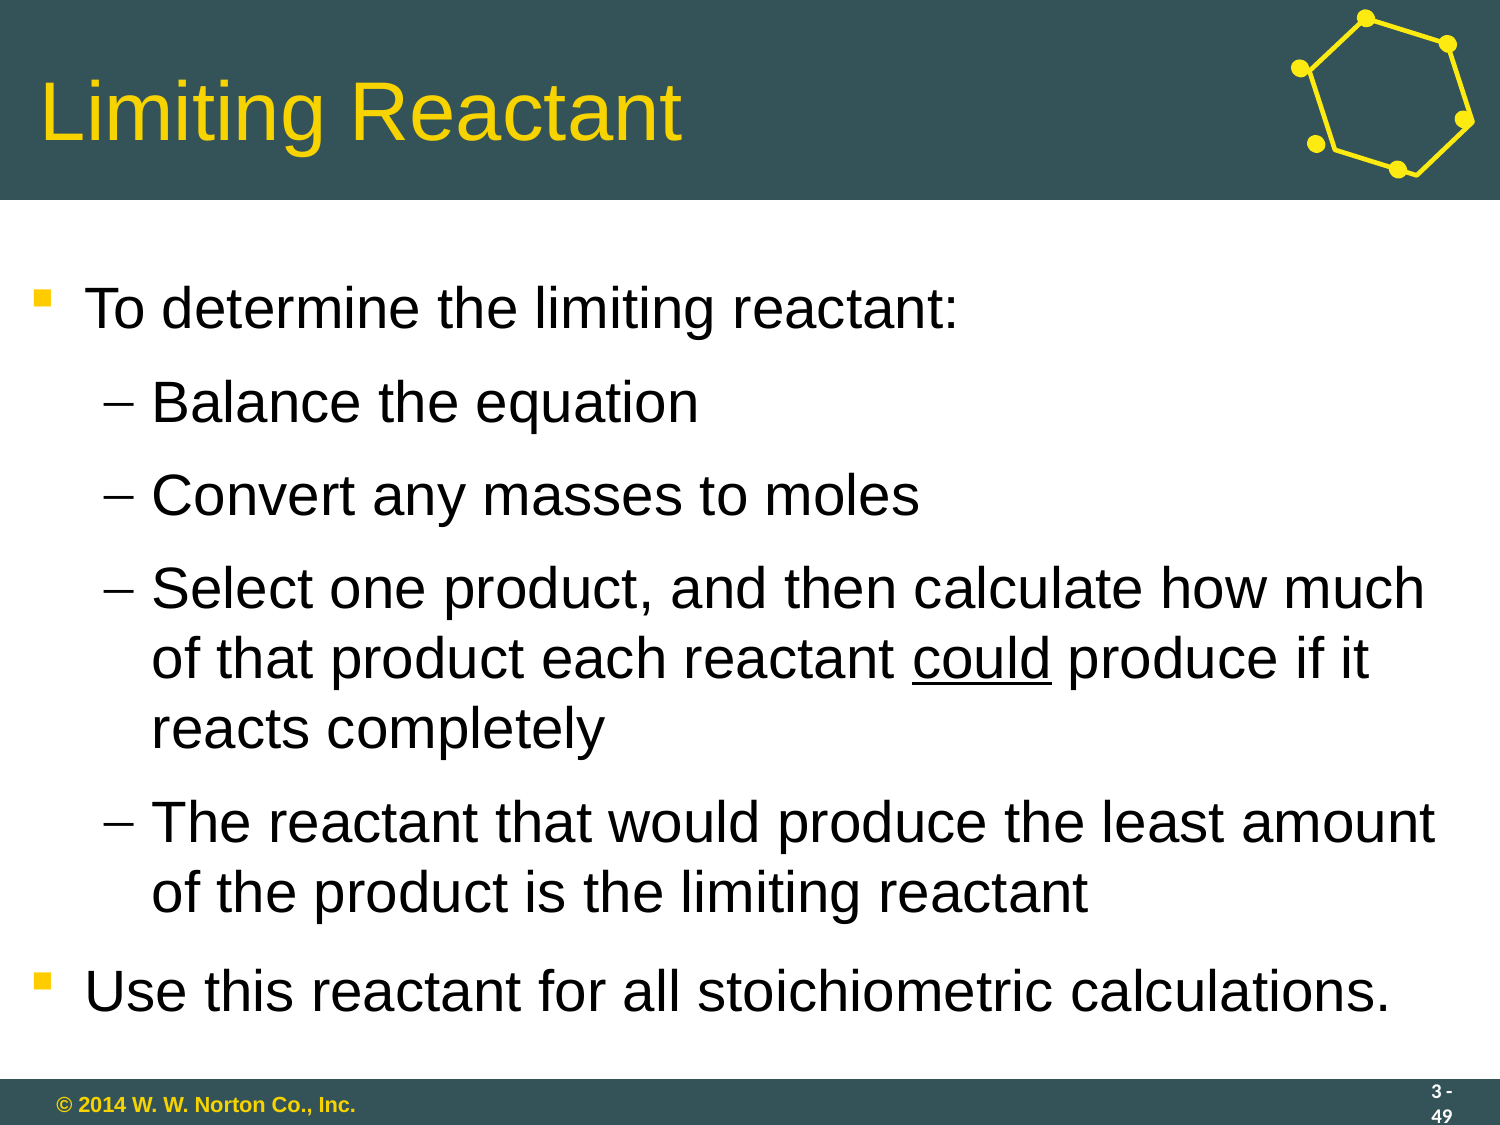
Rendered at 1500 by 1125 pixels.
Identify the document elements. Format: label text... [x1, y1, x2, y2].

title Limiting Reactant [24, 19, 1105, 163]
slide_number 3 - <number> [1411, 1086, 1468, 1119]
list To determine the limiting reactant: Balance the equation Convert any masses to moles Select one product, and then calculate how much of that product each reactant could produce if it reacts completely The reactant that would produce the least amount of the product is the limiting reactant Use this reactant for all stoichiometric calculations. [15, 163, 1471, 1066]
